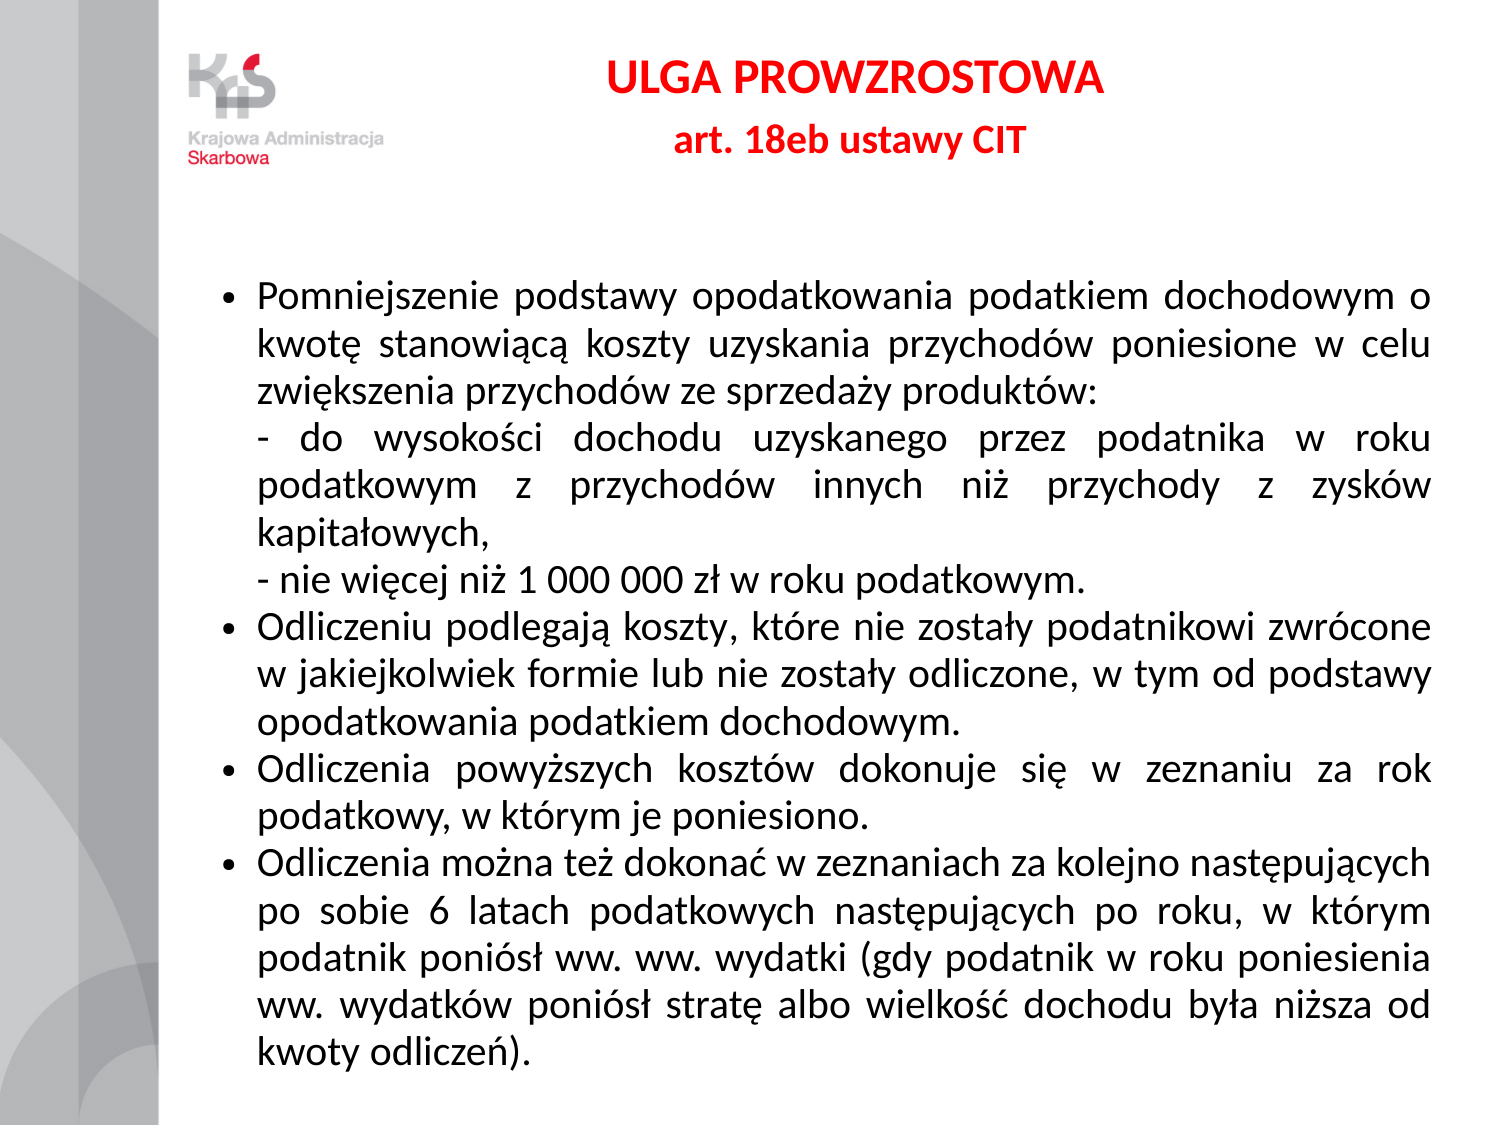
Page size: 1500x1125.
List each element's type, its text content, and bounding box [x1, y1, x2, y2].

title Ulga prowzrostowa art. 18eb ustawy CIT [363, 45, 1349, 162]
picture [0, 0, 1500, 1125]
text_box Pomniejszenie podstawy opodatkowania podatkiem dochodowym o kwotę stanowiącą koszty uzyskania przychodów poniesione w celu zwiększenia przychodów ze sprzedaży produktów: - do wysokości dochodu uzyskanego przez podatnika w roku podatkowym z przychodów innych niż przychody z zysków kapitałowych, - nie więcej niż 1 000 000 zł w roku podatkowym. Odliczeniu podlegają koszty, które nie zostały podatnikowi zwrócone w jakiejkolwiek formie lub nie zostały odliczone, w tym od podstawy opodatkowania podatkiem dochodowym. Odliczenia powyższych kosztów dokonuje się w zeznaniu za rok podatkowy, w którym je poniesiono. Odliczenia można też dokonać w zeznaniach za kolejno następujących po sobie 6 latach podatkowych następujących po roku, w którym podatnik poniósł ww. ww. wydatki (gdy podatnik w roku poniesienia ww. wydatków poniósł stratę albo wielkość dochodu była niższa od kwoty odliczeń). [206, 265, 1447, 1125]
